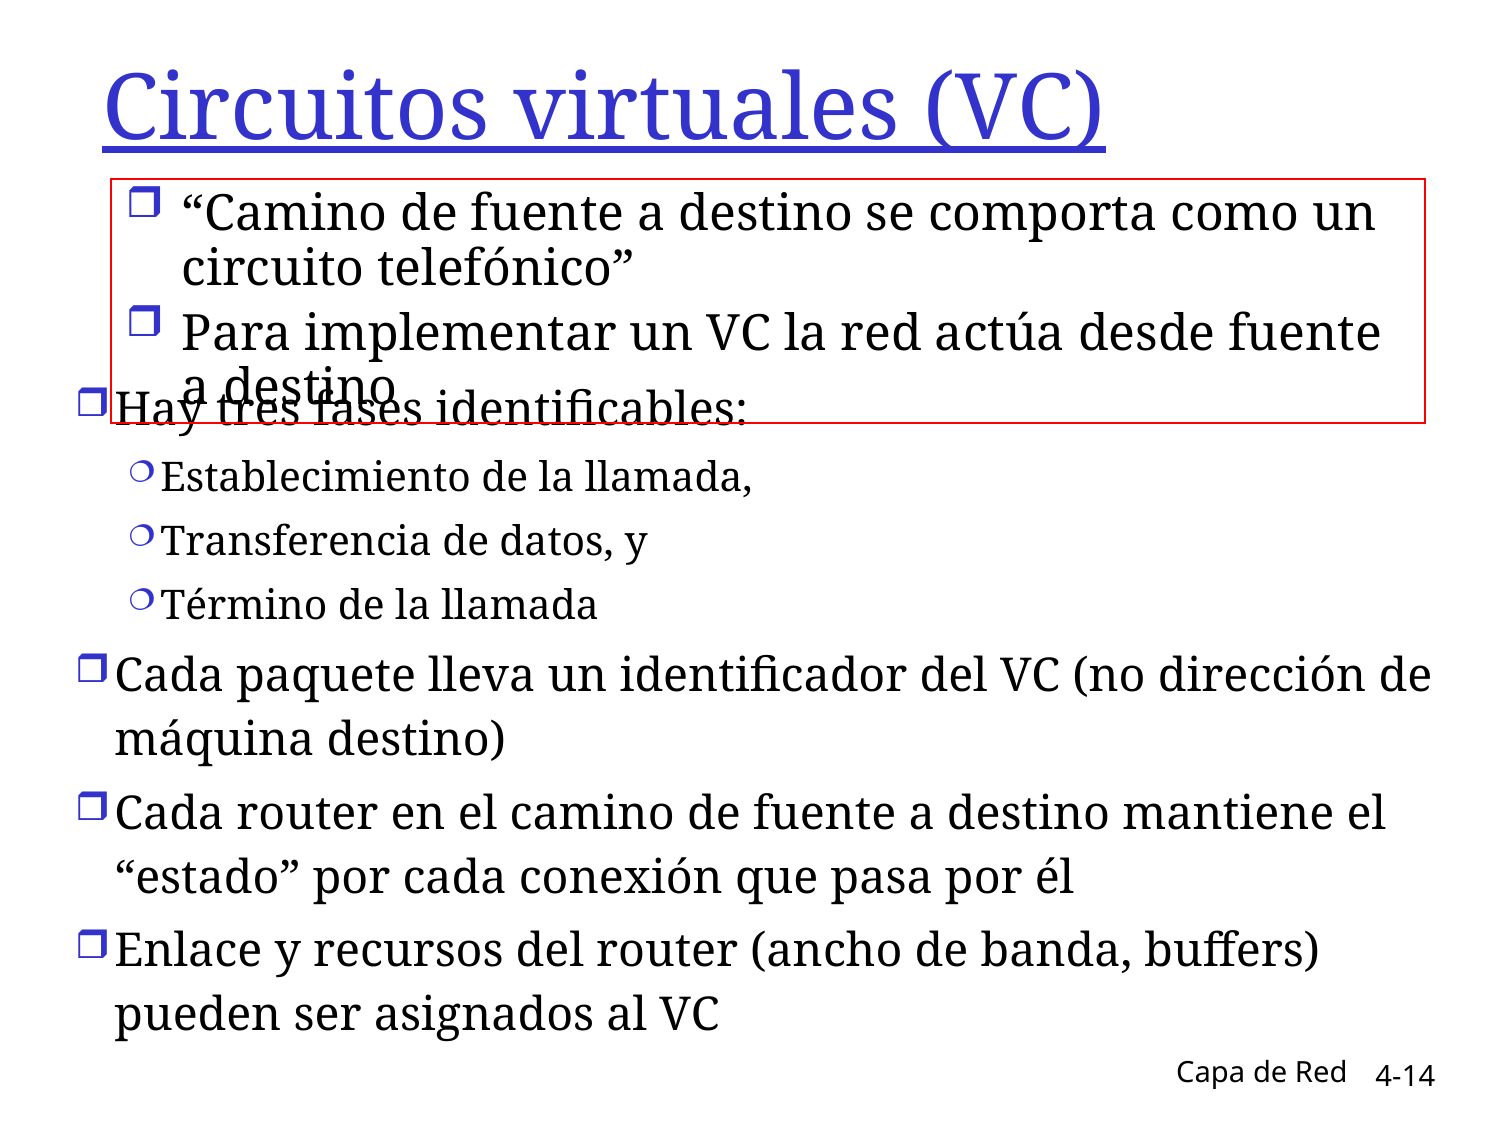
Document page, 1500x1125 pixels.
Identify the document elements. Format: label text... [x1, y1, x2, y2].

list Hay tres fases identificables: Establecimiento de la llamada, Transferencia de datos, y Término de la llamada Cada paquete lleva un identificador del VC (no dirección de máquina destino) Cada router en el camino de fuente a destino mantiene el “estado” por cada conexión que pasa por él Enlace y recursos del router (ancho de banda, buffers) pueden ser asignados al VC [75, 375, 1463, 1051]
list “Camino de fuente a destino se comporta como un circuito telefónico” Para implementar un VC la red actúa desde fuente a destino [111, 179, 1426, 376]
title Circuitos virtuales (VC) [87, 15, 1426, 196]
list Hay tres fases identificables: Establecimiento de la llamada, Transferencia de datos, y Término de la llamada Cada paquete lleva un identificador del VC (no dirección de máquina destino) Cada router en el camino de fuente a destino mantiene el “estado” por cada conexión que pasa por él Enlace y recursos del router (ancho de banda, buffers) pueden ser asignados al VC [112, 376, 1424, 422]
